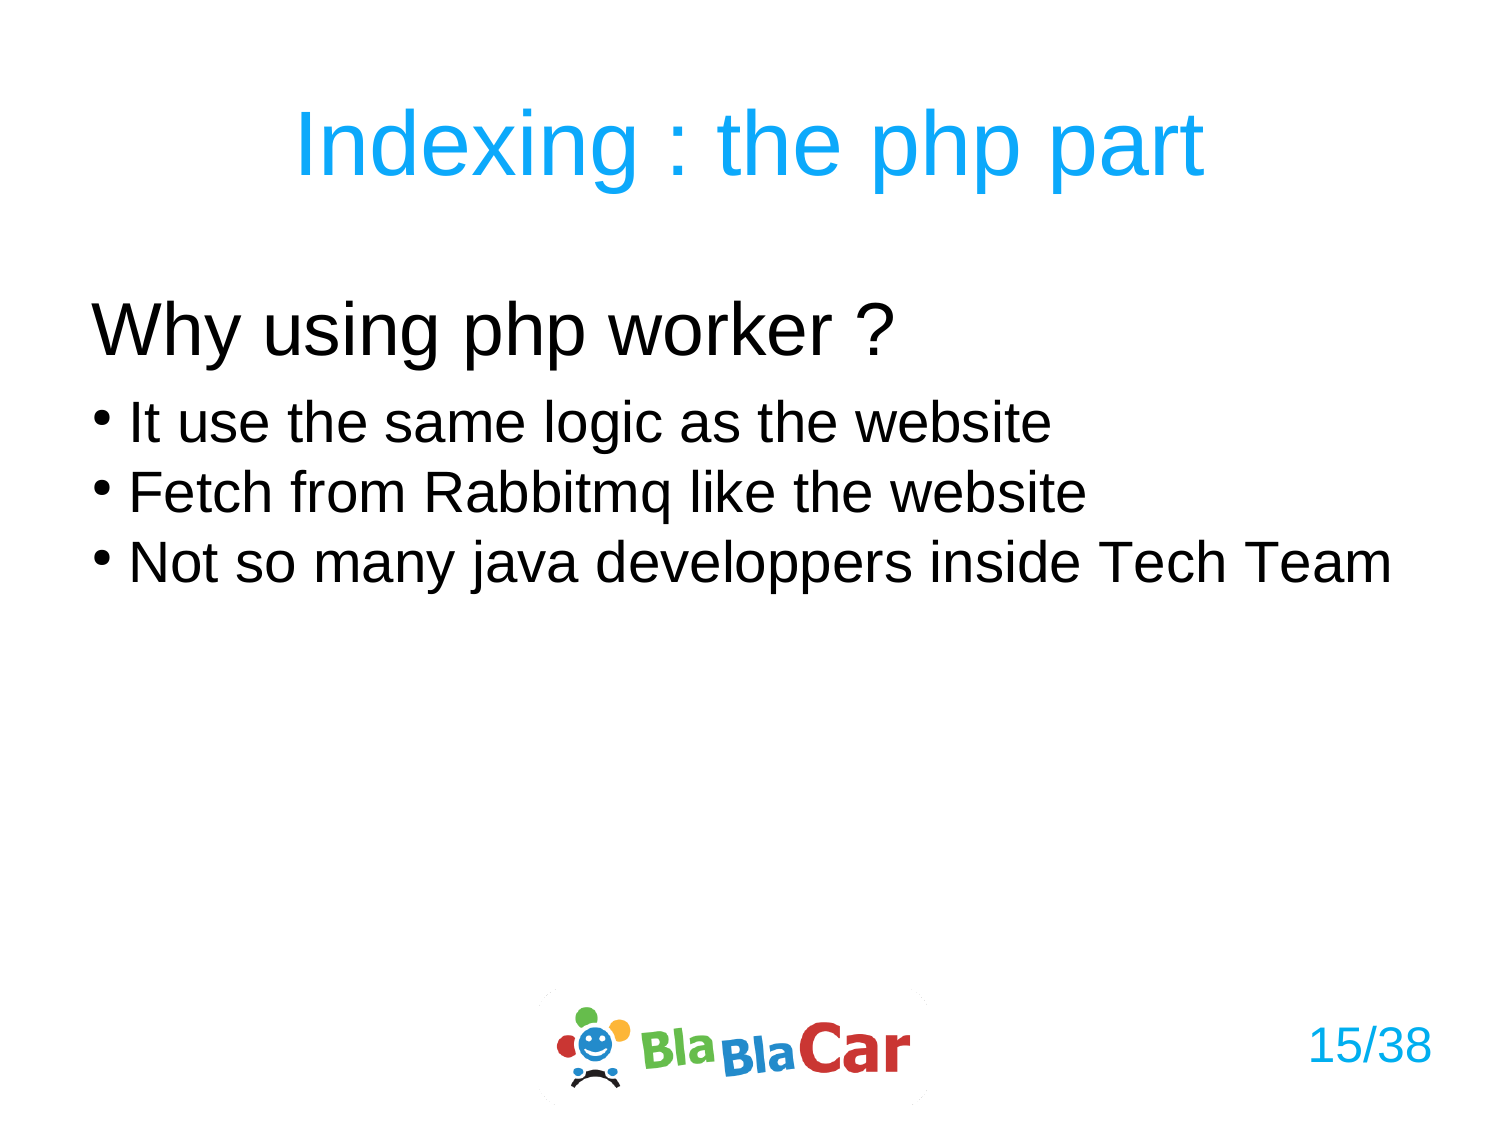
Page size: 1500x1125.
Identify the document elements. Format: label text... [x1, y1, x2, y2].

title Indexing : the php part [75, 45, 1426, 233]
text_box Why using php worker ? [76, 273, 1424, 376]
text_box It use the same logic as the website Fetch from Rabbitmq like the website Not so many java developpers inside Tech Team [76, 376, 1424, 602]
